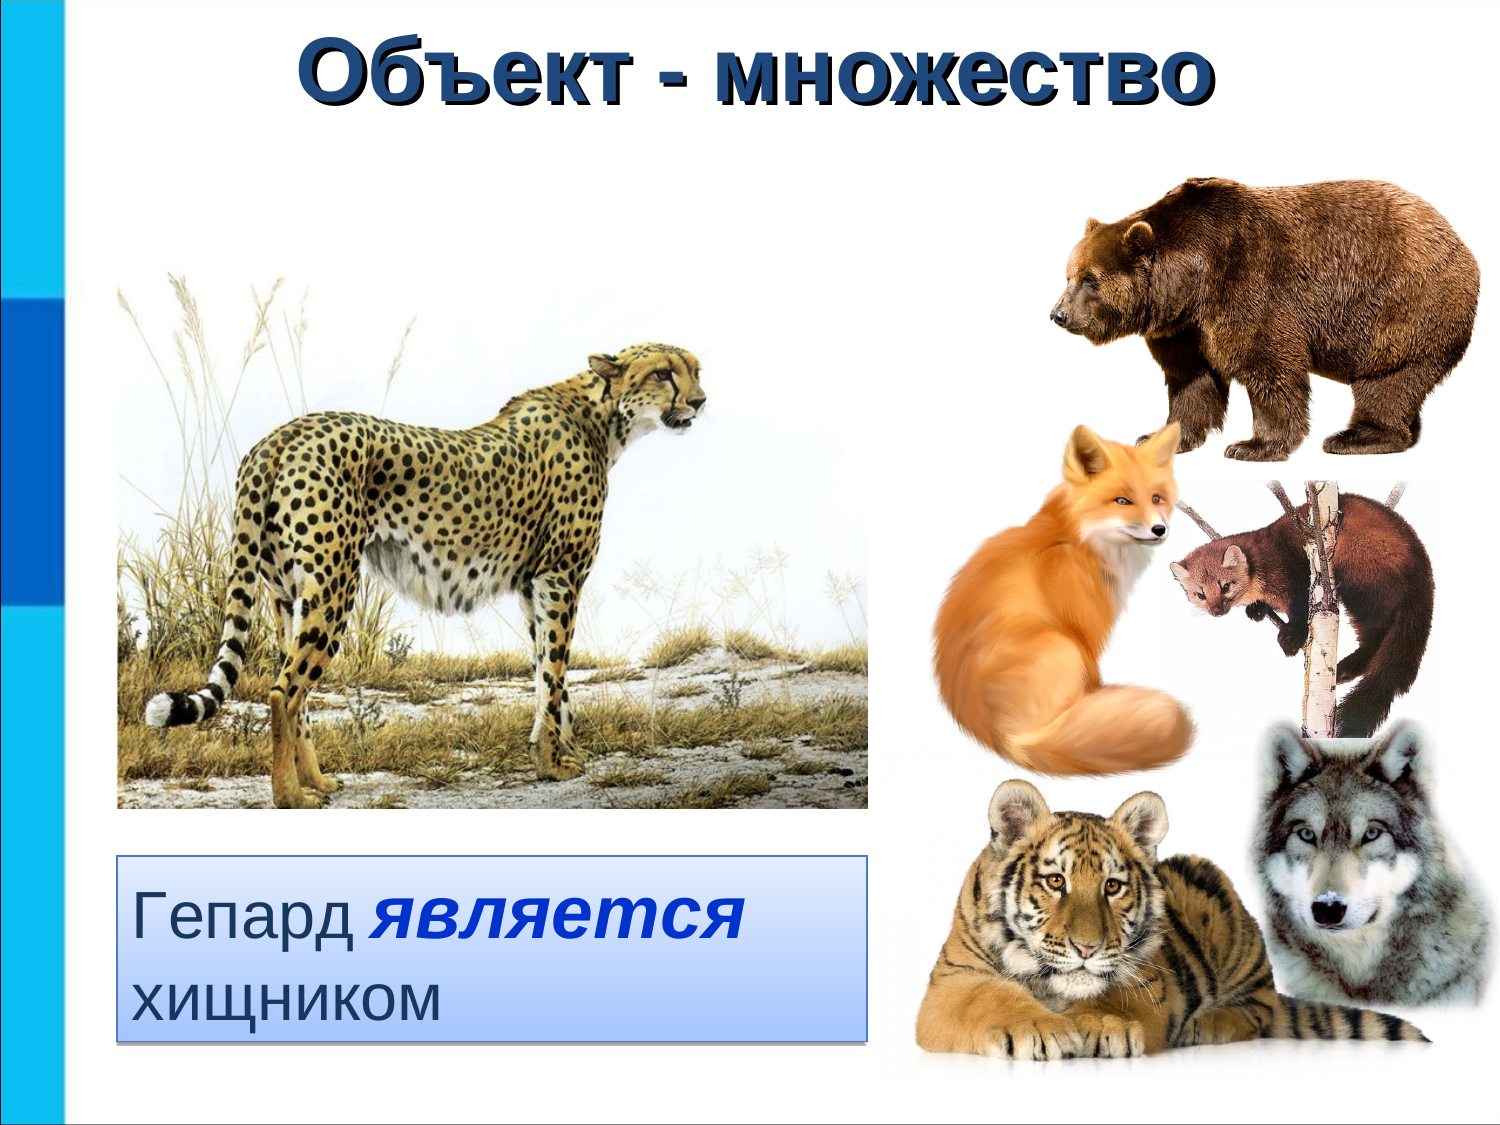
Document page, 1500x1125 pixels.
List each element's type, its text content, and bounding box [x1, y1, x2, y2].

picture [0, 0, 1500, 1125]
text_box Гепард является хищником [117, 856, 868, 1042]
text_box Объект - множество [128, 23, 1383, 128]
